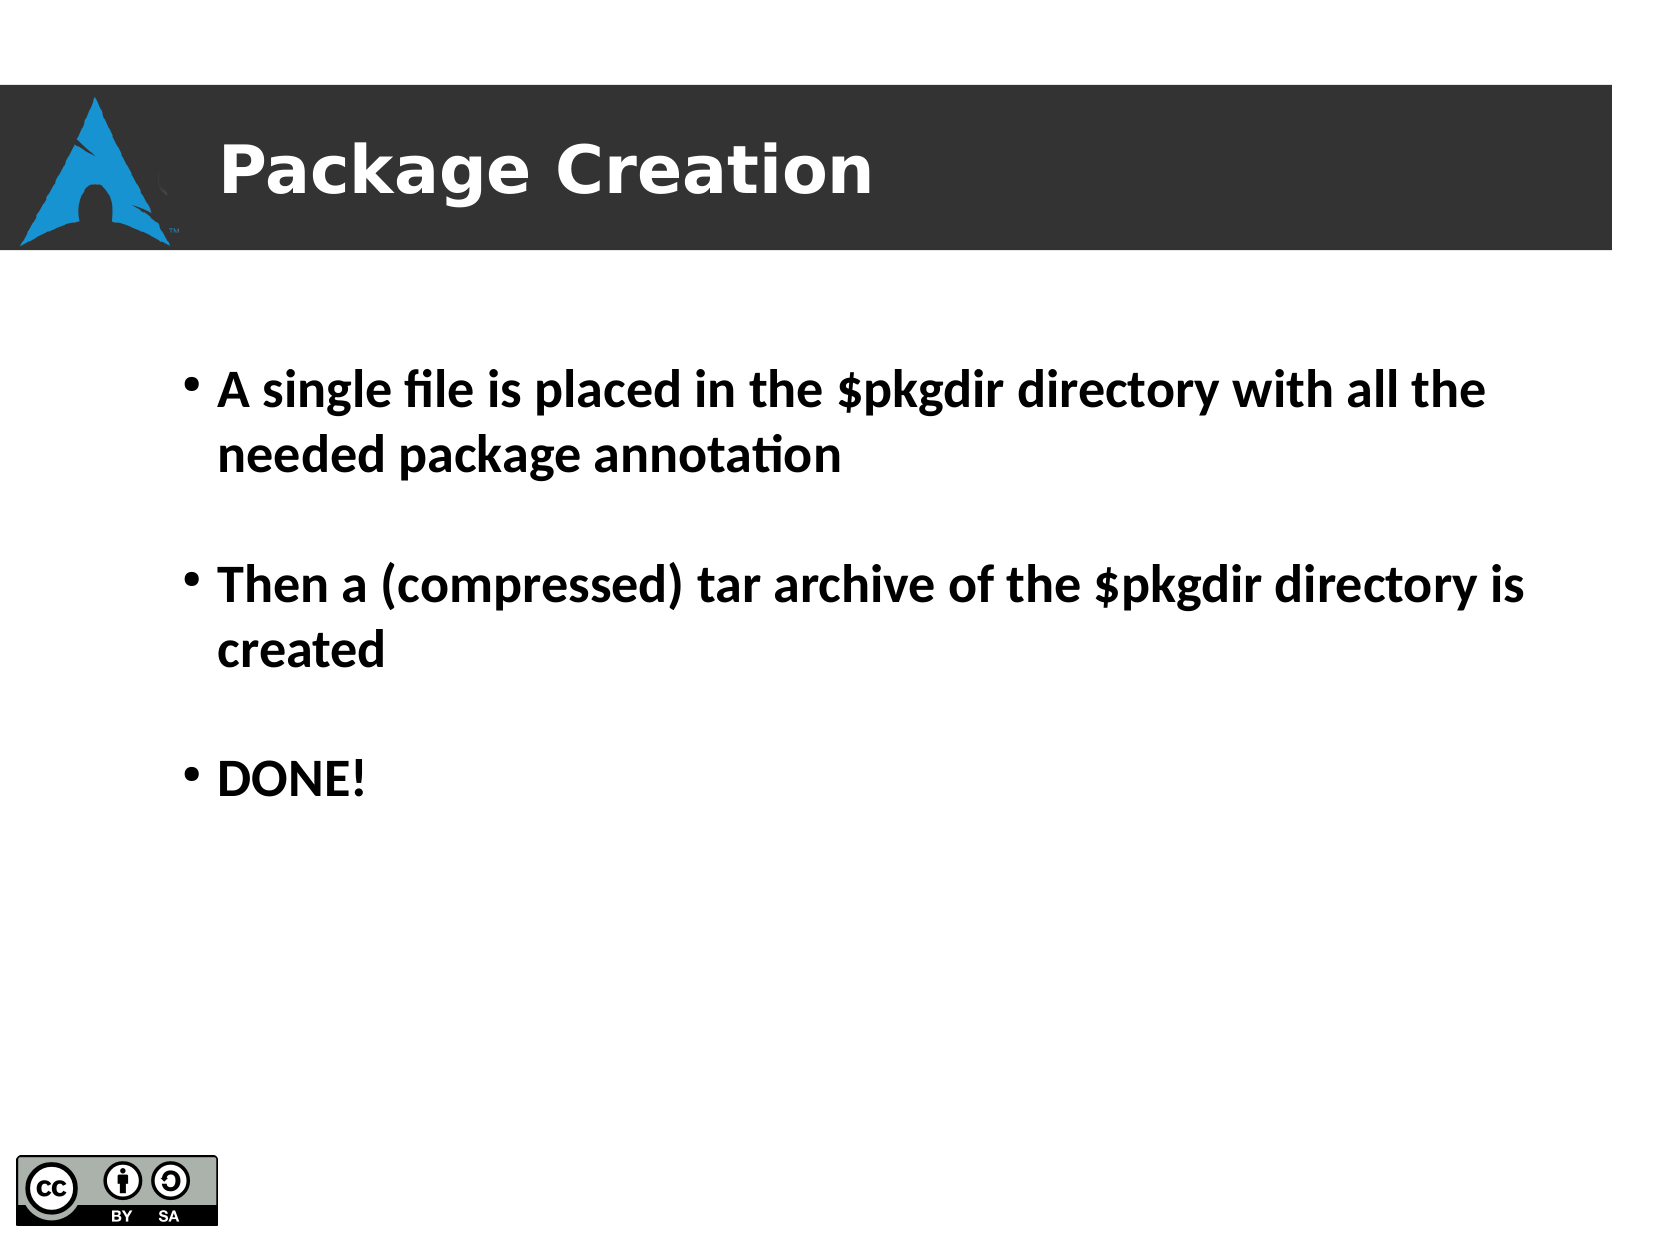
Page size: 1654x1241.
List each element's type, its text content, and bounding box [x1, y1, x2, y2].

text_box A single file is placed in the $pkgdir directory with all the needed package annotation Then a (compressed) tar archive of the $pkgdir directory is created DONE! [167, 345, 1612, 1134]
text_box Package Creation [188, 84, 1612, 250]
picture [16, 1155, 218, 1227]
picture [0, 81, 188, 260]
